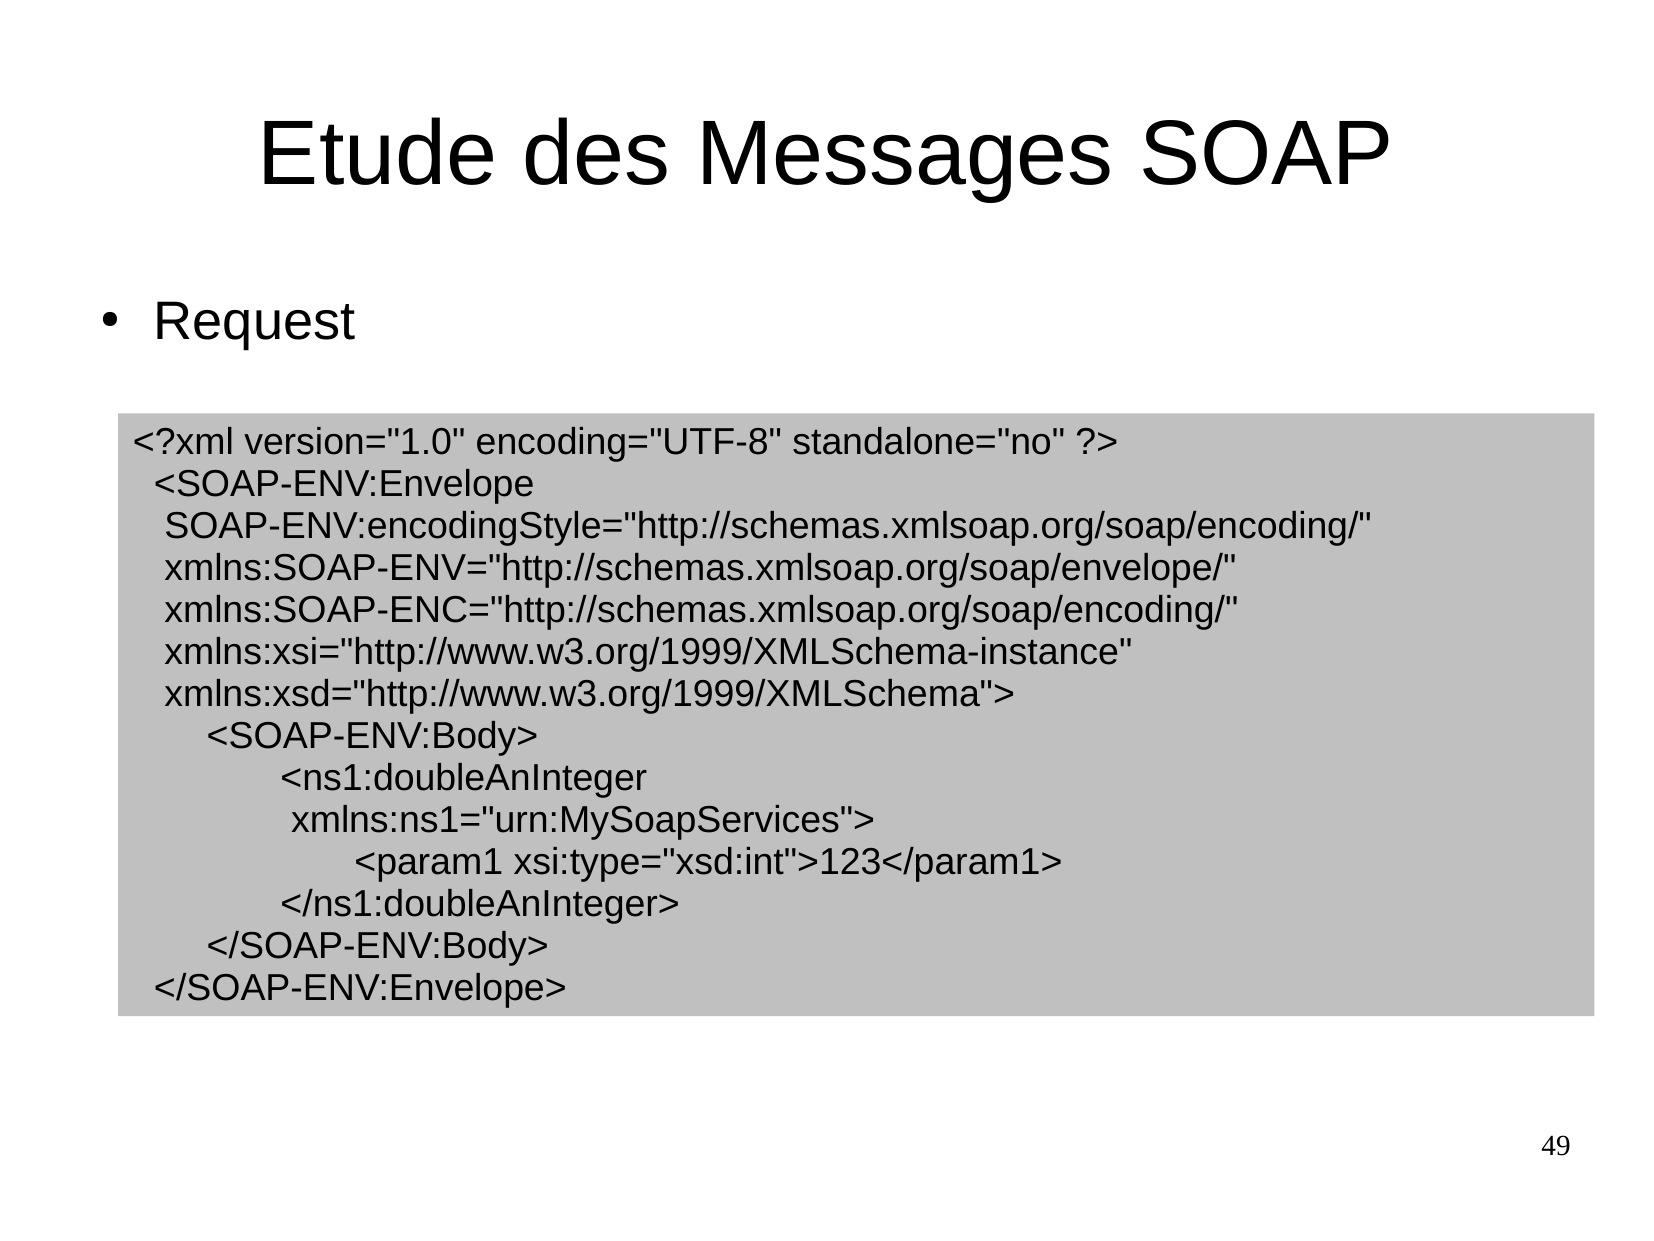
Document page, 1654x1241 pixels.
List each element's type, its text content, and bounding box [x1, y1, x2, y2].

list Request [82, 290, 1571, 1094]
text_box <?xml version="1.0" encoding="UTF-8" standalone="no" ?> <SOAP-ENV:Envelope SOAP-ENV:encodingStyle="http://schemas.xmlsoap.org/soap/encoding/" xmlns:SOAP-ENV="http://schemas.xmlsoap.org/soap/envelope/" xmlns:SOAP-ENC="http://schemas.xmlsoap.org/soap/encoding/" xmlns:xsi="http://www.w3.org/1999/XMLSchema-instance" xmlns:xsd="http://www.w3.org/1999/XMLSchema"> <SOAP-ENV:Body> <ns1:doubleAnInteger xmlns:ns1="urn:MySoapServices"> <param1 xsi:type="xsd:int">123</param1> </ns1:doubleAnInteger> </SOAP-ENV:Body> </SOAP-ENV:Envelope> [118, 413, 1595, 1017]
title Etude des Messages SOAP [82, 56, 1571, 250]
